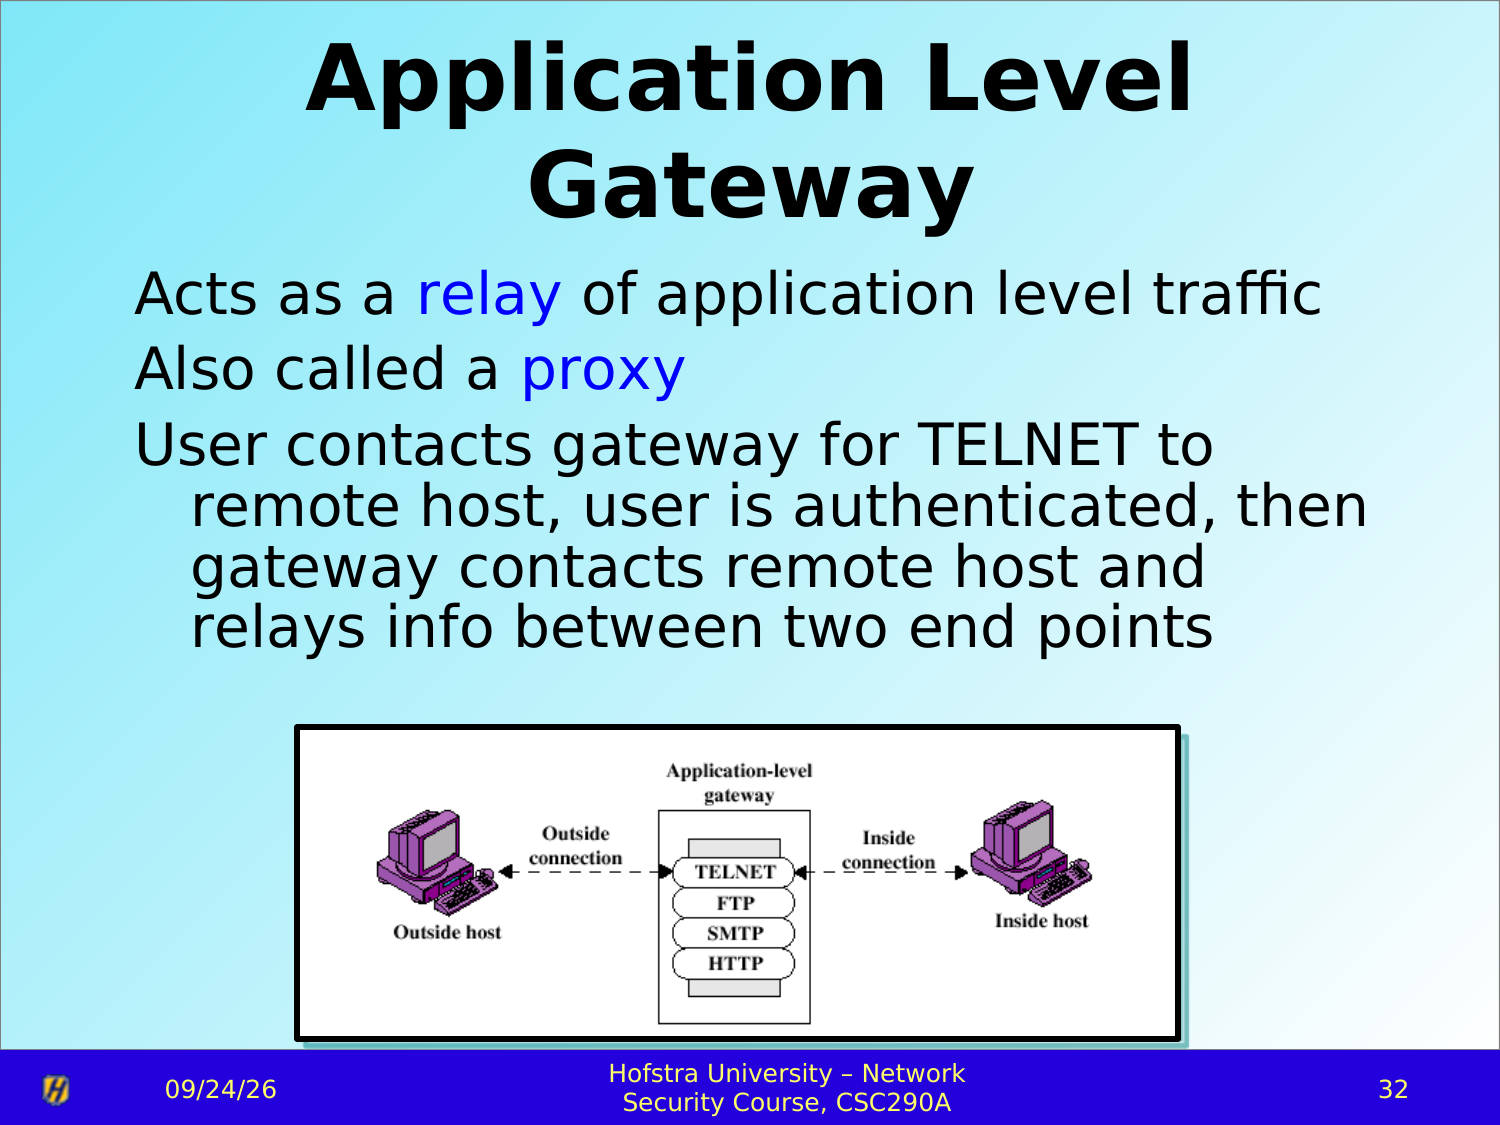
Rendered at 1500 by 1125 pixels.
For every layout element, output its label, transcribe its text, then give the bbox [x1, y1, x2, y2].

list Acts as a relay of application level traffic Also called a proxy User contacts gateway for TELNET to remote host, user is authenticated, then gateway contacts remote host and relays info between two end points [119, 257, 1395, 736]
picture [37, 1072, 76, 1110]
picture [300, 730, 1175, 1036]
title Application Level Gateway [112, 17, 1391, 248]
